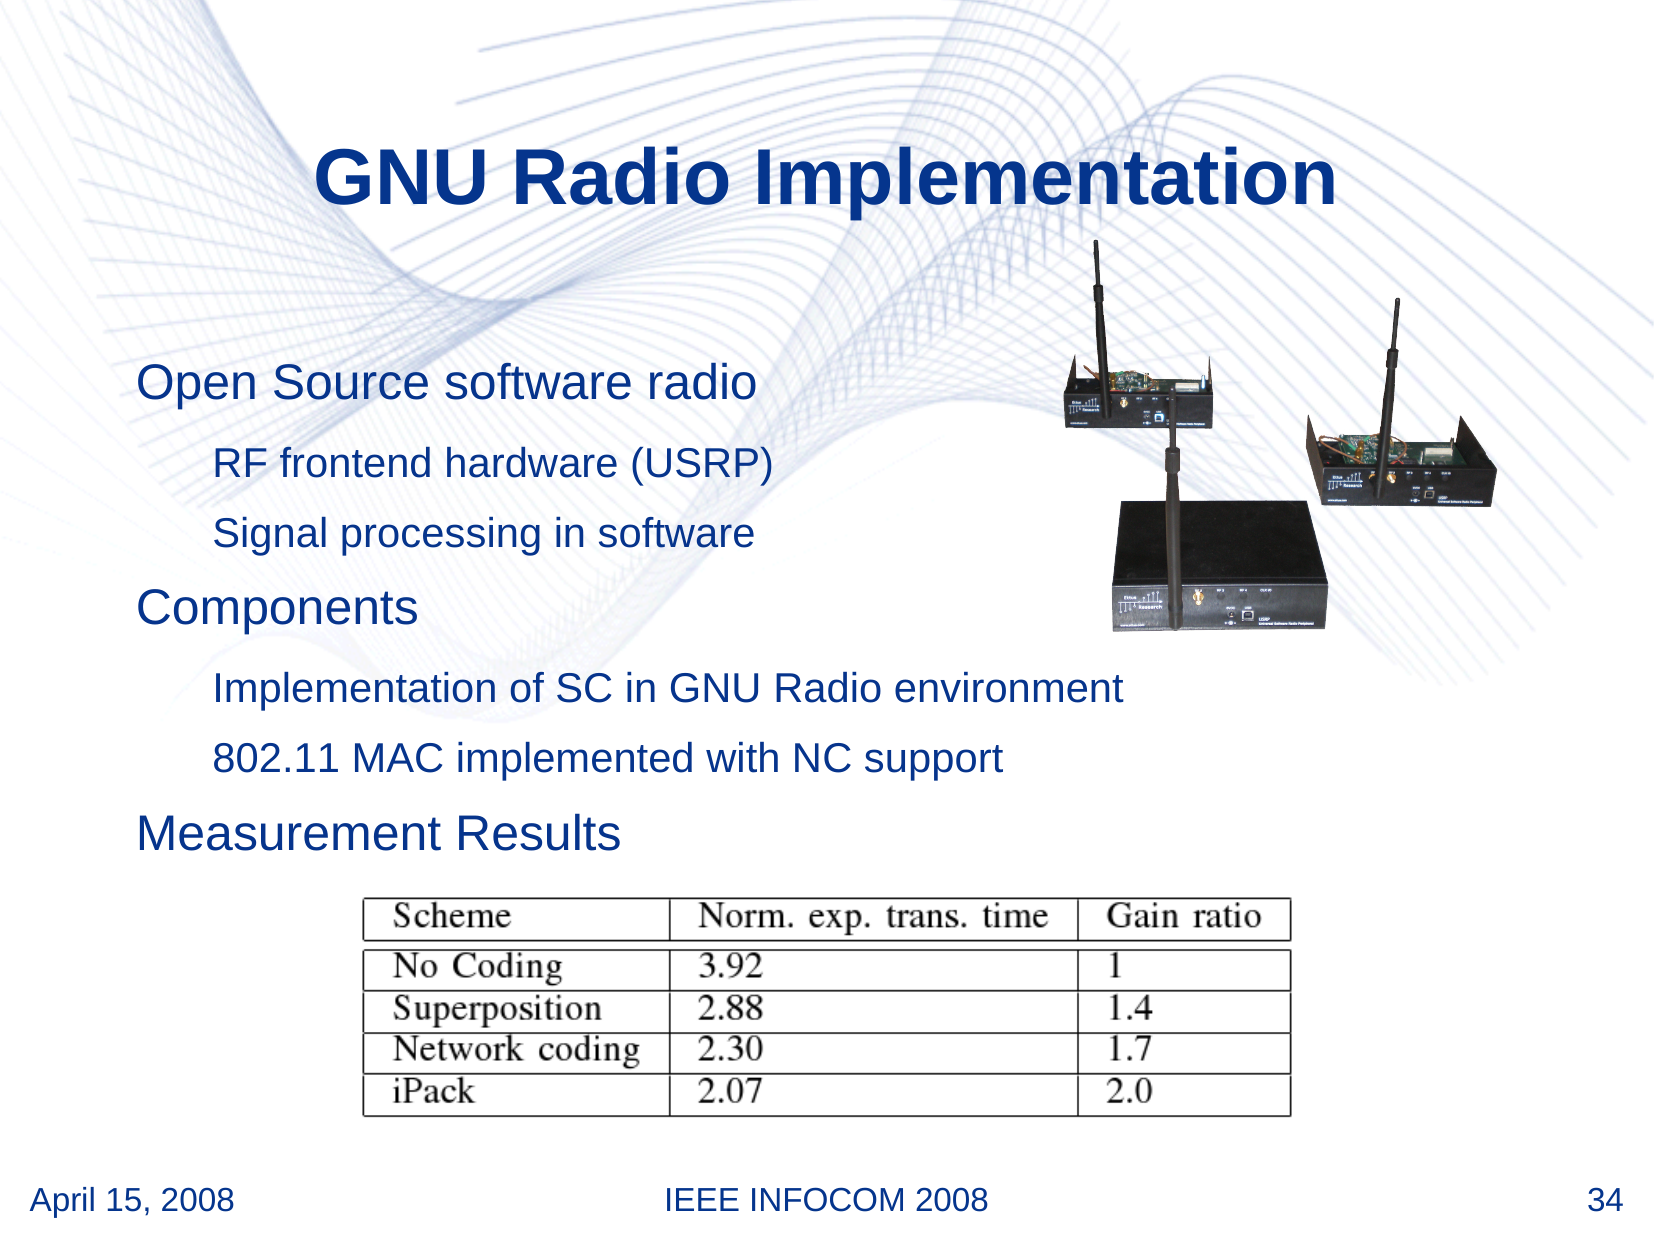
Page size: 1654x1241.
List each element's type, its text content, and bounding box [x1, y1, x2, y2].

title GNU Radio Implementation [118, 66, 1536, 288]
picture [0, 0, 1654, 1241]
list Open Source software radio RF frontend hardware (USRP) Signal processing in software Components Implementation of SC in GNU Radio environment 802.11 MAC implemented with NC support Measurement Results [118, 354, 1536, 1108]
